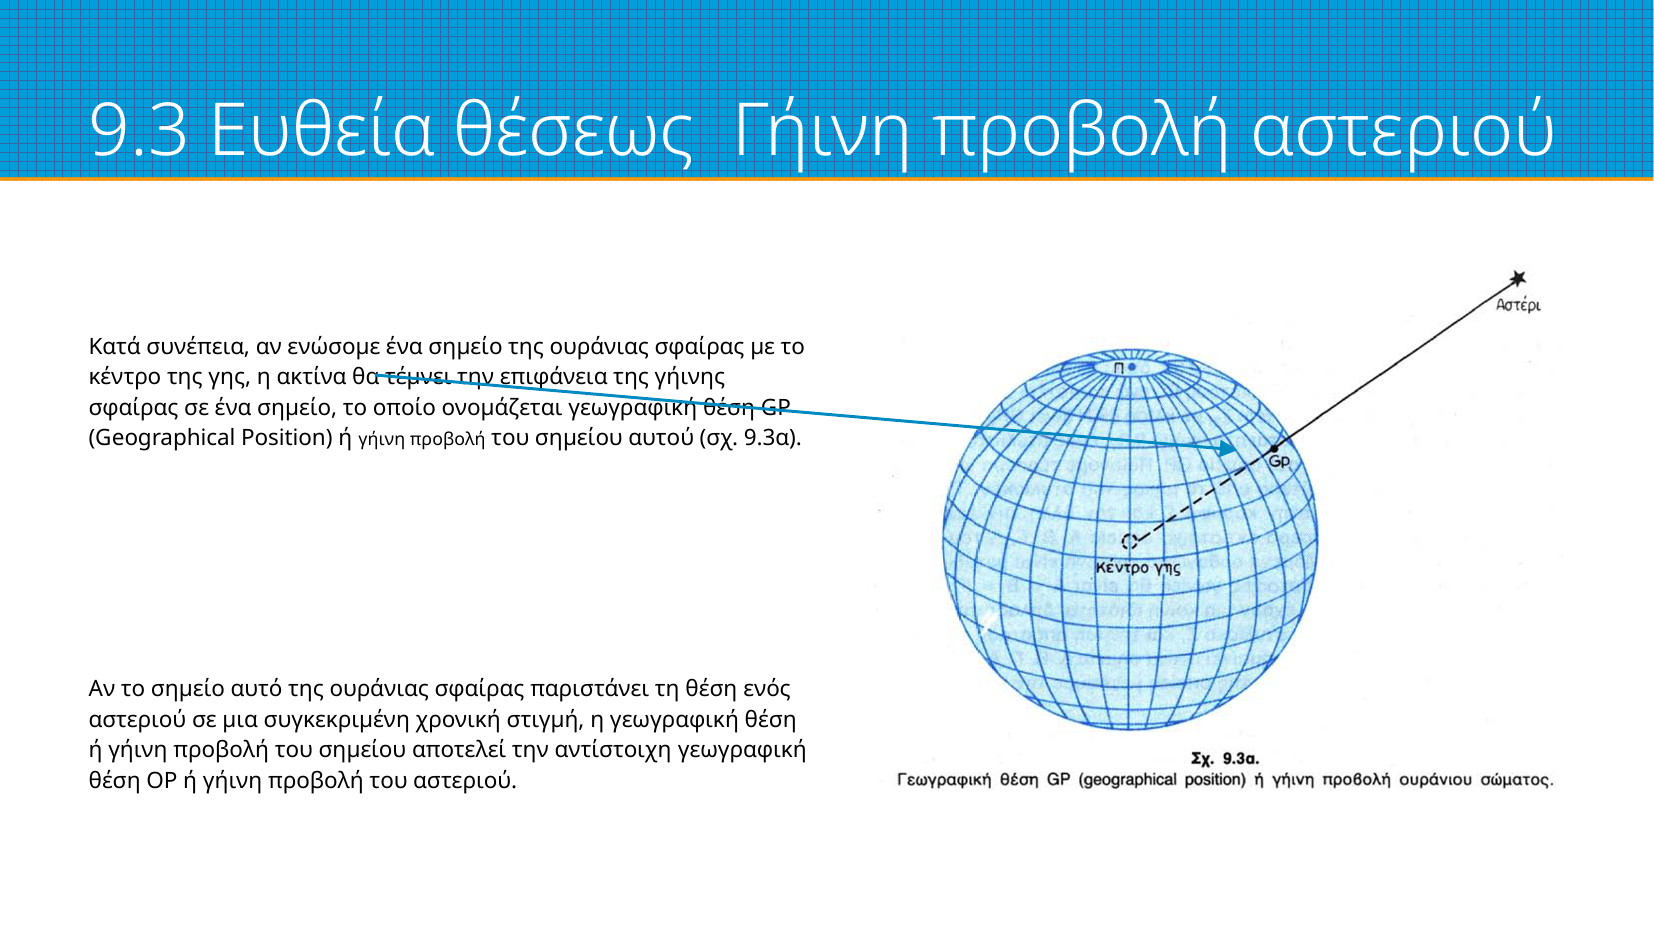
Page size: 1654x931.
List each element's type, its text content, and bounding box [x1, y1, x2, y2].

title 9.3 Ευθεία θέσεως Γήινη προβολή αστεριού [88, 14, 1565, 178]
list Κατά συνέπεια, αν ενώσομε ένα σημείο της ουράνιας σφαίρας με το κέντρο της γης, η ακτίνα θα τέμνει την επιφάνεια της γήινης σφαίρας σε ένα σημείο, το οποίο ονομάζεται γεωγραφική θέση GΡ (Geographical Position) ή γήινη προβολή του σημείου αυτού (σχ. 9.3α). Αν το σημείο αυτό της ουράνιας σφαίρας παριστάνει τη θέση ενός αστεριού σε μια συγκεκριμένη χρονική στιγμή, η γεωγραφική θέση ή γήινη προβολή του σημείου αποτελεί την αντίστοιχη γεωγραφική θέση ΟΡ ή γήινη προβολή του αστεριού. [88, 236, 809, 813]
picture [845, 257, 1566, 791]
